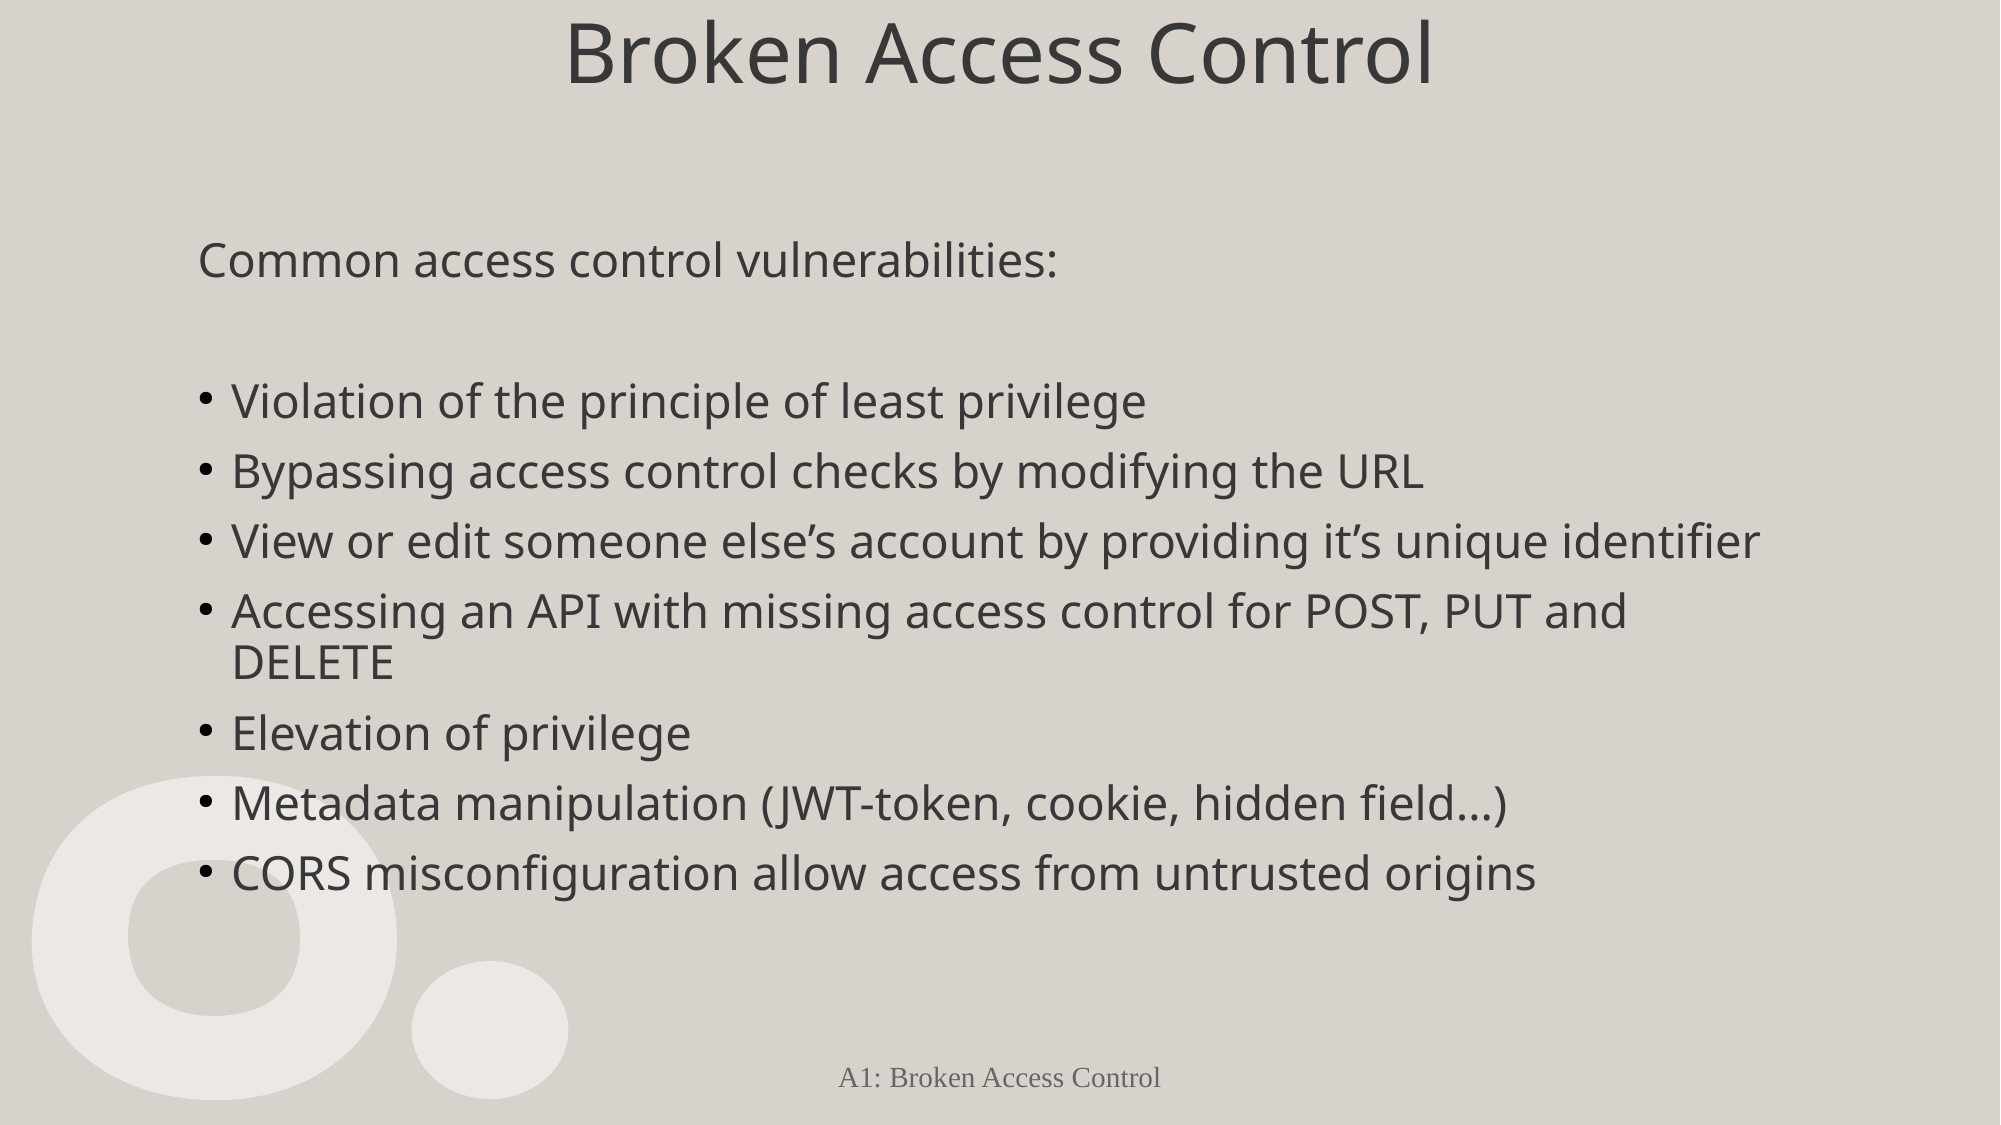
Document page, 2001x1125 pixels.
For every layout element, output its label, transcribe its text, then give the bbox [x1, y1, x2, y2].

list Common access control vulnerabilities: Violation of the principle of least privilege Bypassing access control checks by modifying the URL View or edit someone else’s account by providing it’s unique identifier Accessing an API with missing access control for POST, PUT and DELETE Elevation of privilege Metadata manipulation (JWT-token, cookie, hidden field…) CORS misconfiguration allow access from untrusted origins [177, 153, 1784, 913]
title Broken Access Control [0, 0, 2000, 114]
footer A1: Broken Access Control [662, 1045, 1338, 1106]
